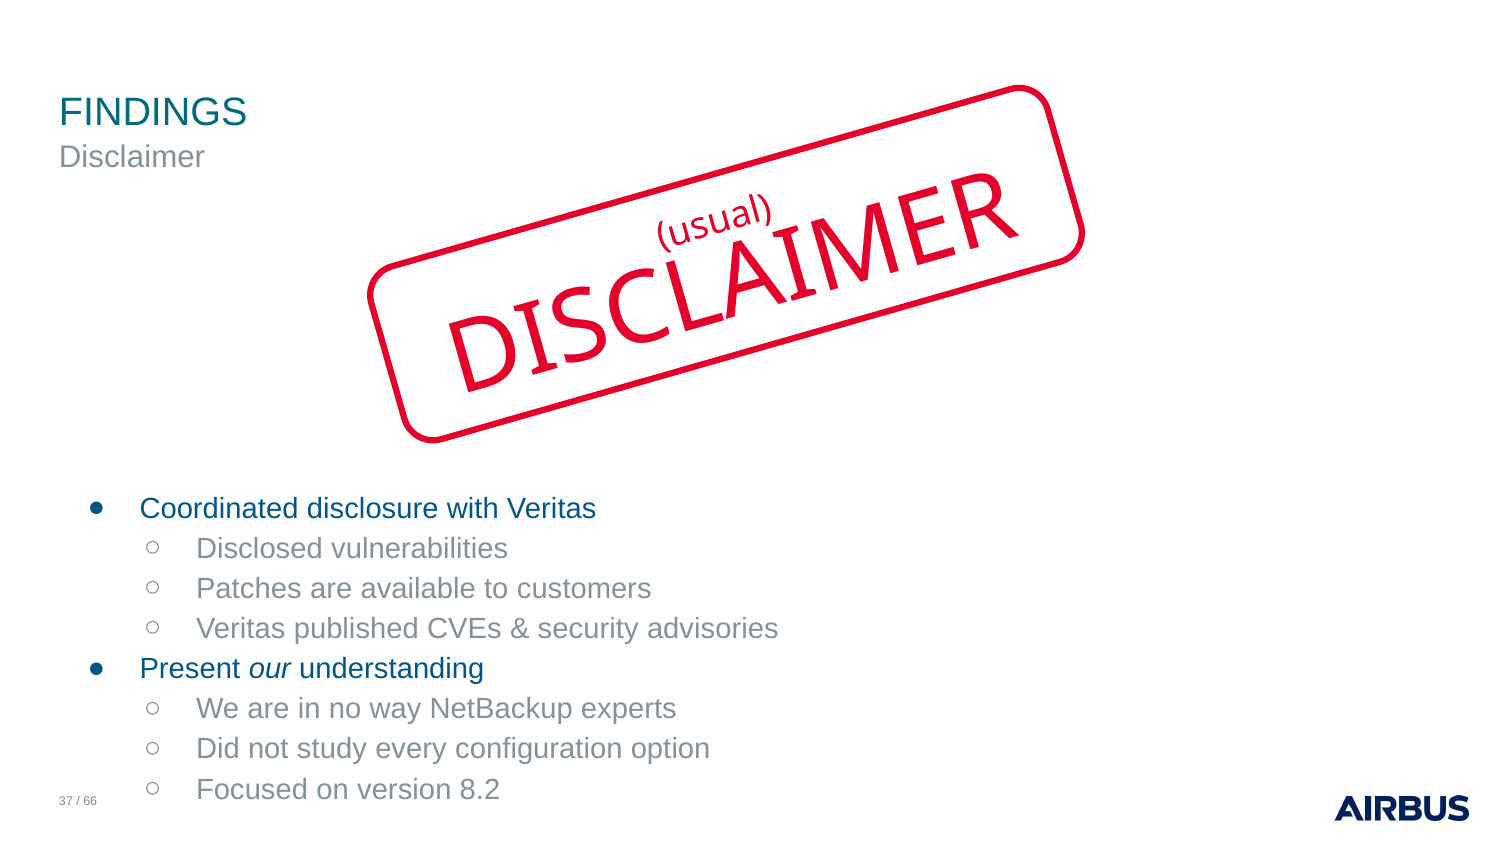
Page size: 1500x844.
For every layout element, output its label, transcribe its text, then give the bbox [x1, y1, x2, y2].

text_box (usual) DISCLAIMER [365, 91, 1089, 446]
title FINDINGS Disclaimer [667, 92, 1029, 192]
picture [1334, 795, 1469, 821]
text_box Coordinated disclosure with Veritas Disclosed vulnerabilities Patches are available to customers Veritas published CVEs & security advisories Present our understanding We are in no way NetBackup experts Did not study every configuration option Focused on version 8.2 [53, 471, 1447, 812]
title FINDINGS Disclaimer [58, 80, 1441, 192]
